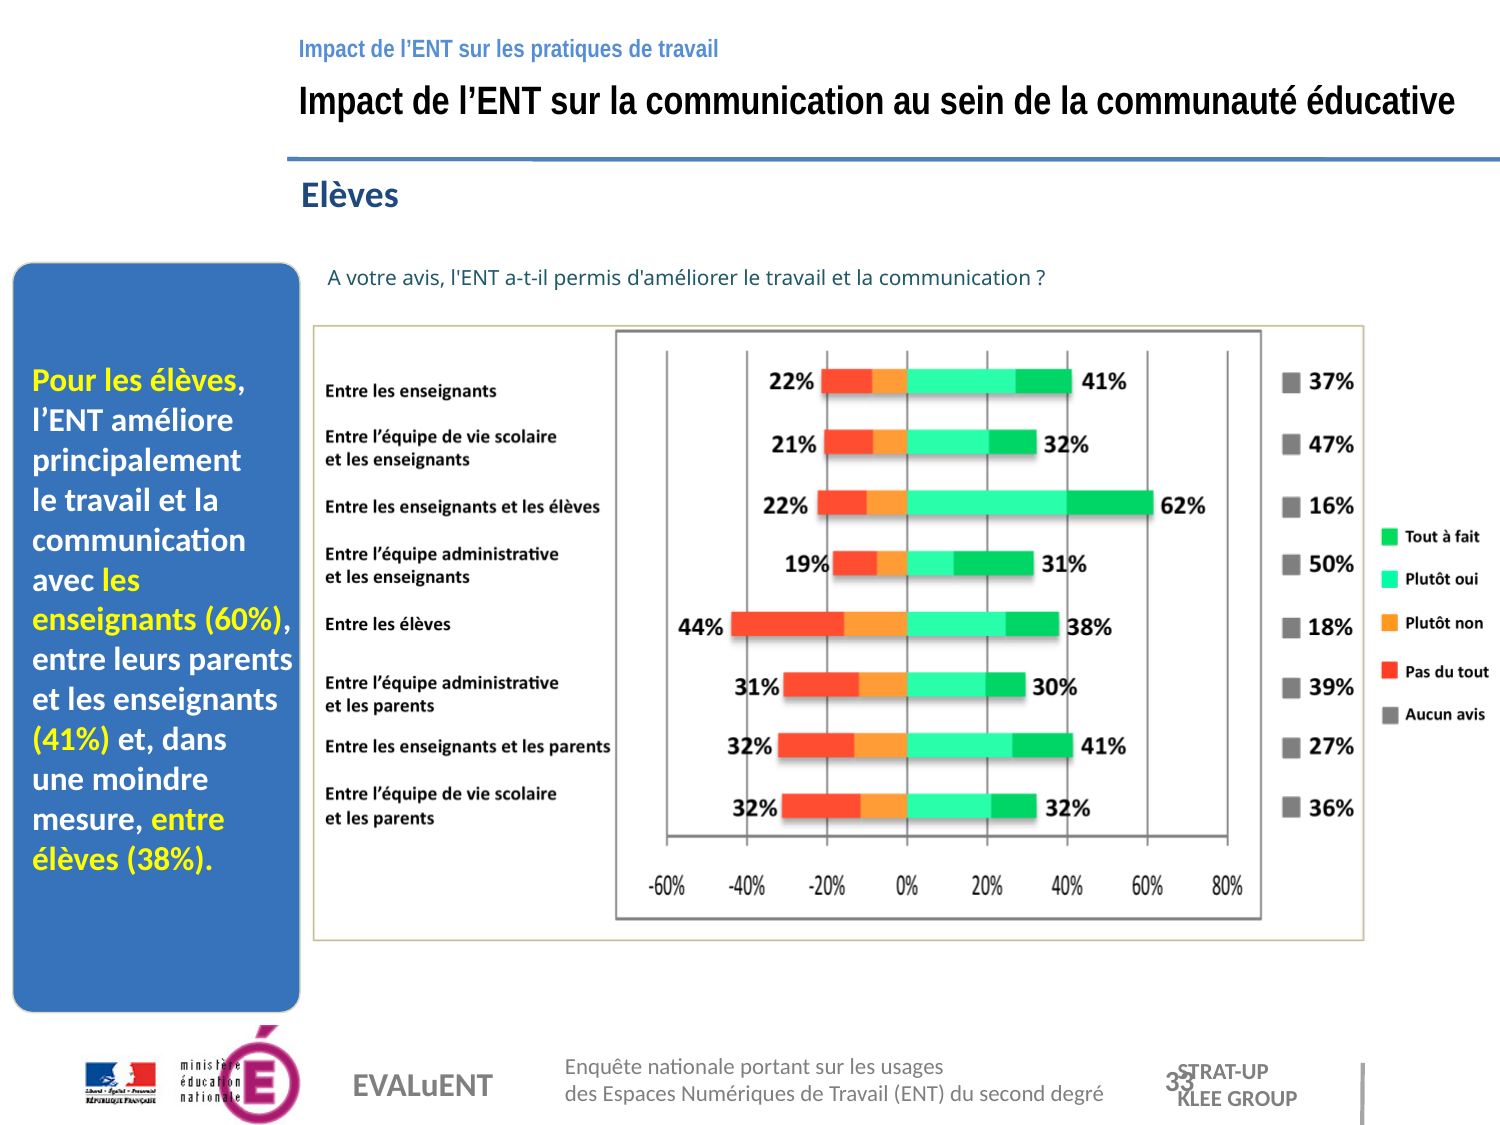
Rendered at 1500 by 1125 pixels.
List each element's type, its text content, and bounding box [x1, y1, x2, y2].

text_box Pour les élèves, l’ENT améliore principalement le travail et la communication avec les enseignants (60%), entre leurs parents et les enseignants (41%) et, dans une moindre mesure, entre élèves (38%). [12, 262, 301, 1013]
text_box Impact de l’ENT sur les pratiques de travail Impact de l’ENT sur la communication au sein de la communauté éducative [284, 25, 1500, 100]
text_box [1074, 1050, 1426, 1110]
picture [312, 324, 1500, 942]
text_box Elèves [286, 162, 416, 224]
text_box A votre avis, l'ENT a-t-il permis d'améliorer le travail et la communication ? [312, 256, 1326, 300]
